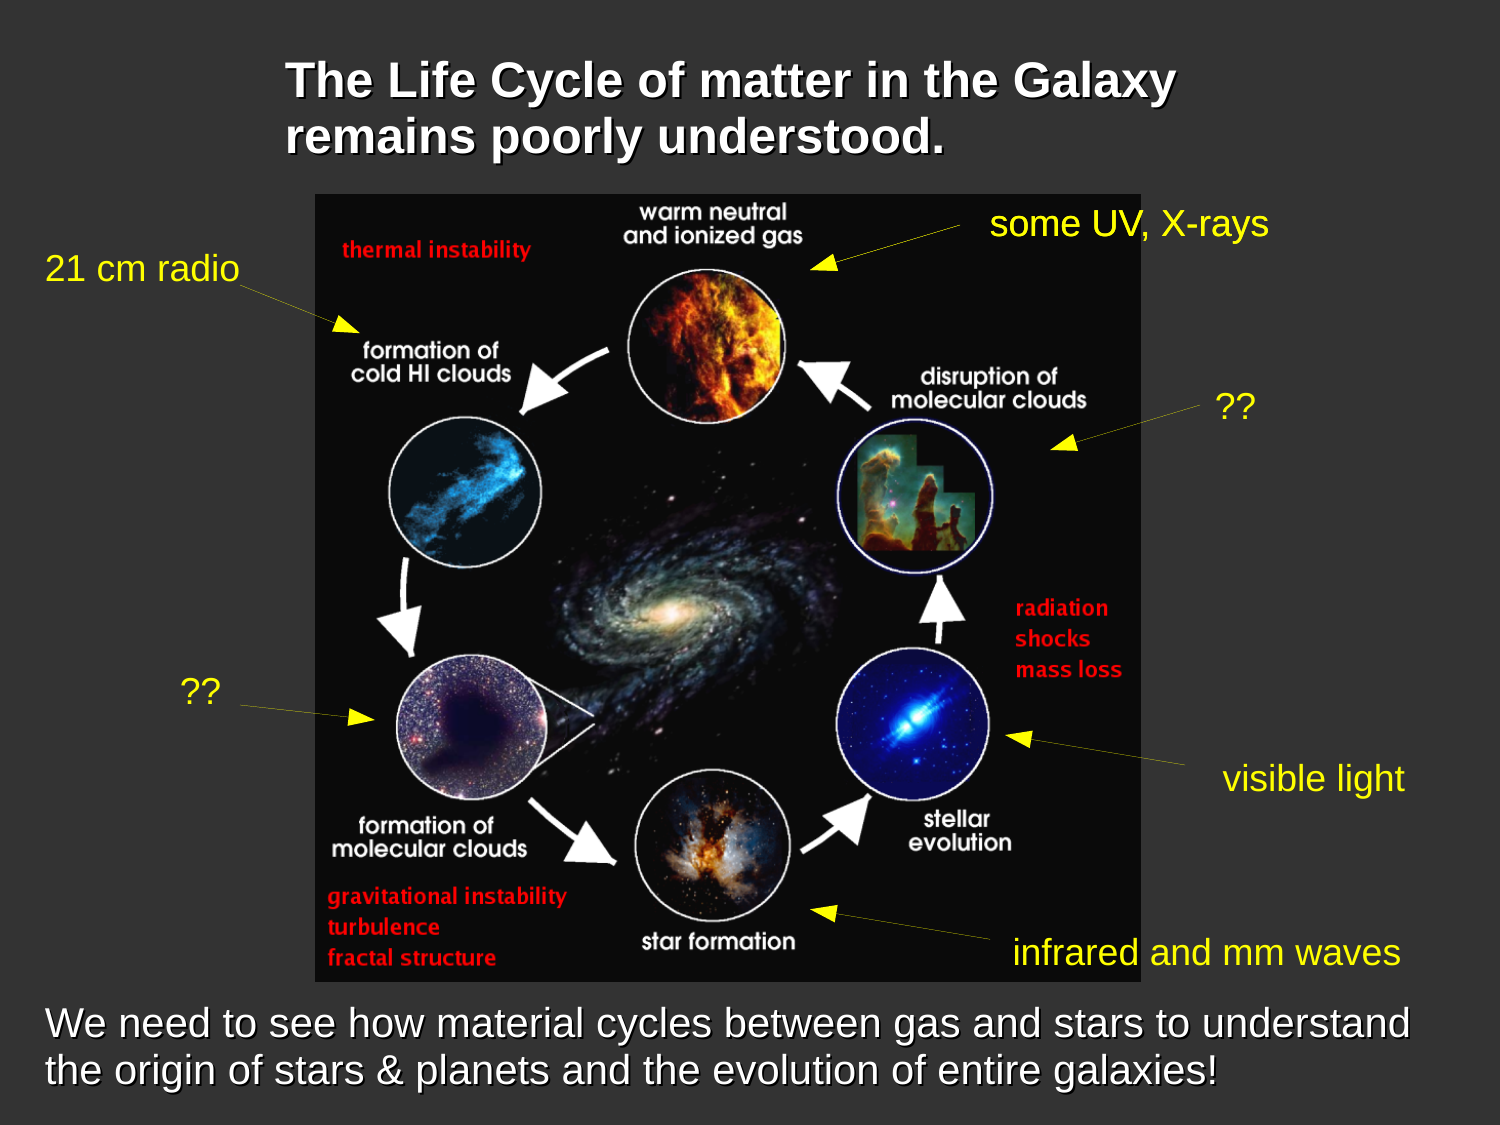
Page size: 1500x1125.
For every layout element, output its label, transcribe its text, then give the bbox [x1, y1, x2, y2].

text_box visible light [1207, 750, 1421, 807]
text_box The Life Cycle of matter in the Galaxy remains poorly understood. [270, 45, 1261, 206]
text_box ?? [165, 663, 237, 721]
text_box ?? [1200, 378, 1272, 436]
text_box 21 cm radio [30, 239, 256, 297]
text_box We need to see how material cycles between gas and stars to understand the origin of stars & planets and the evolution of entire galaxies! [30, 992, 1479, 1120]
text_box infrared and mm waves [997, 924, 1418, 982]
text_box some UV, X-rays [975, 195, 1285, 252]
picture [315, 206, 1141, 982]
